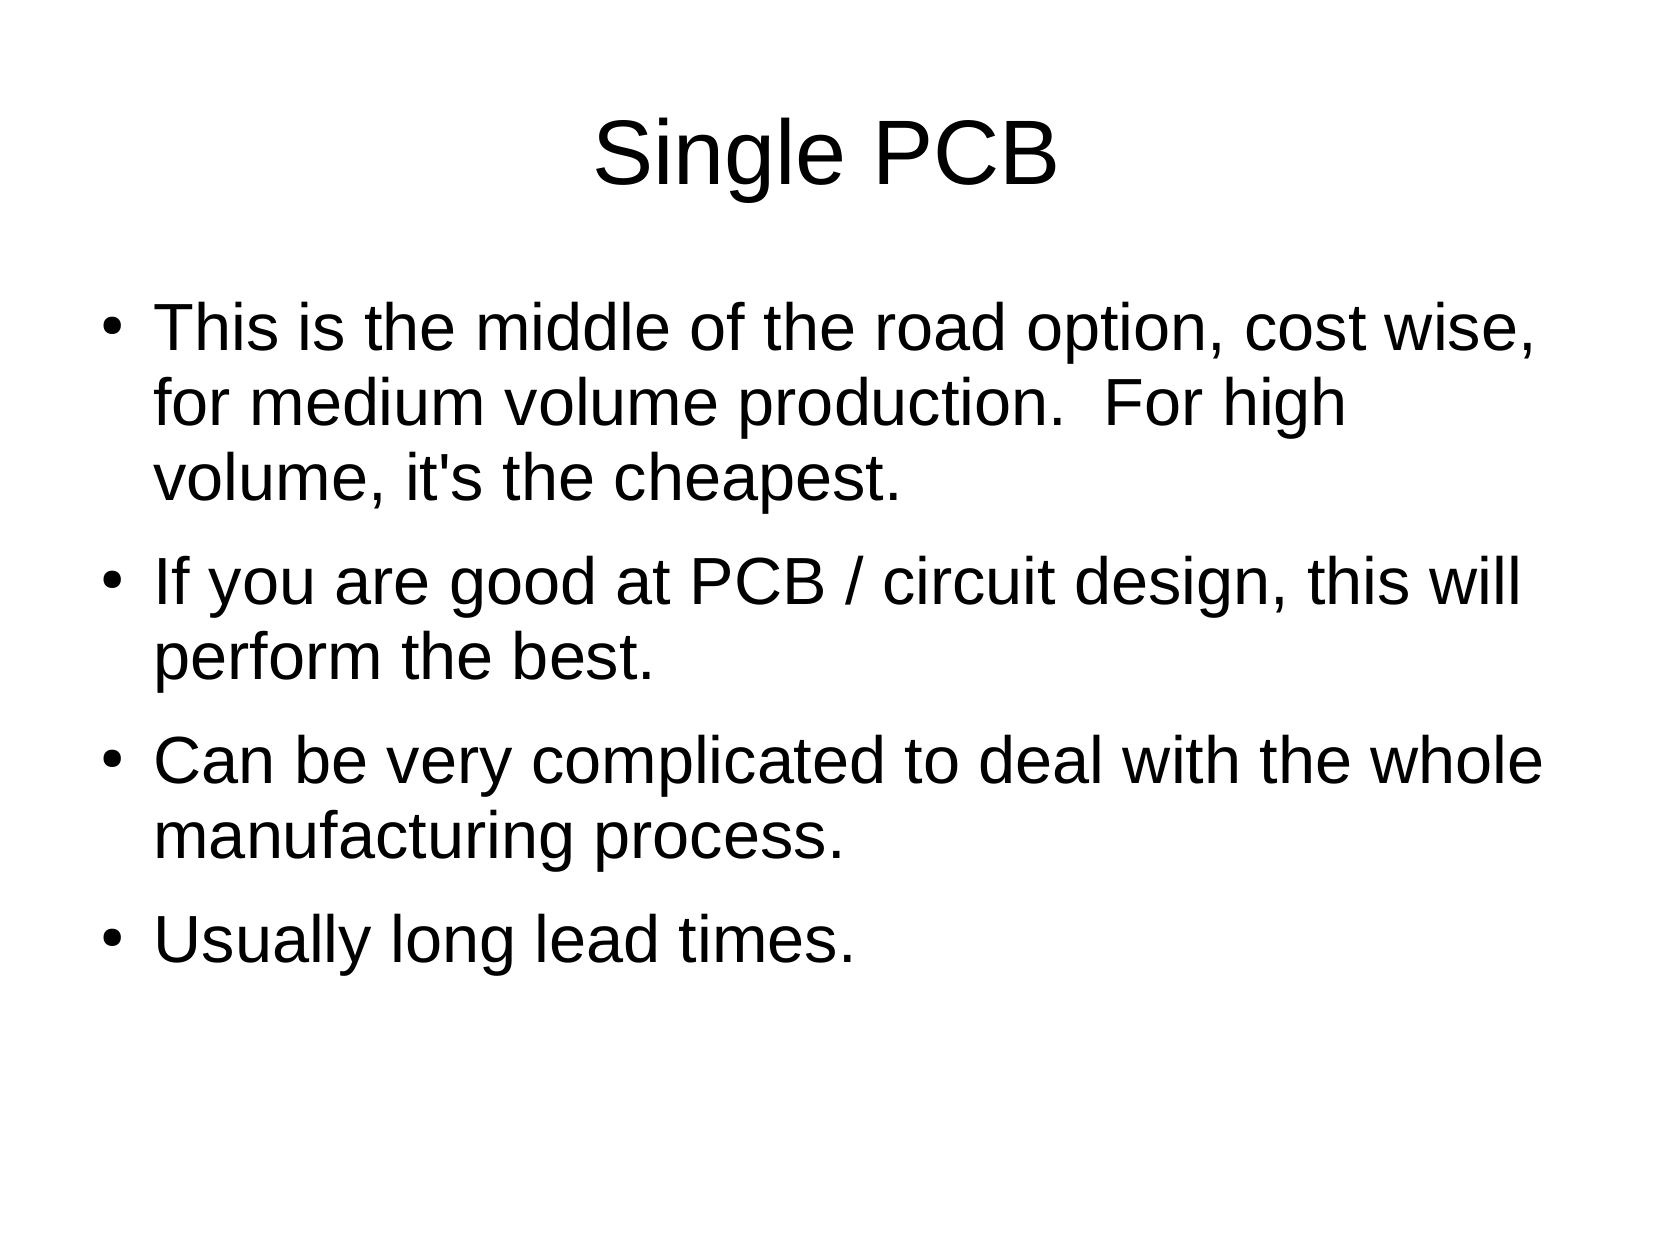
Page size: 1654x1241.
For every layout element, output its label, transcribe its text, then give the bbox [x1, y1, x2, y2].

list This is the middle of the road option, cost wise, for medium volume production. For high volume, it's the cheapest. If you are good at PCB / circuit design, this will perform the best. Can be very complicated to deal with the whole manufacturing process. Usually long lead times. [82, 290, 1571, 1109]
title Single PCB [82, 49, 1571, 257]
